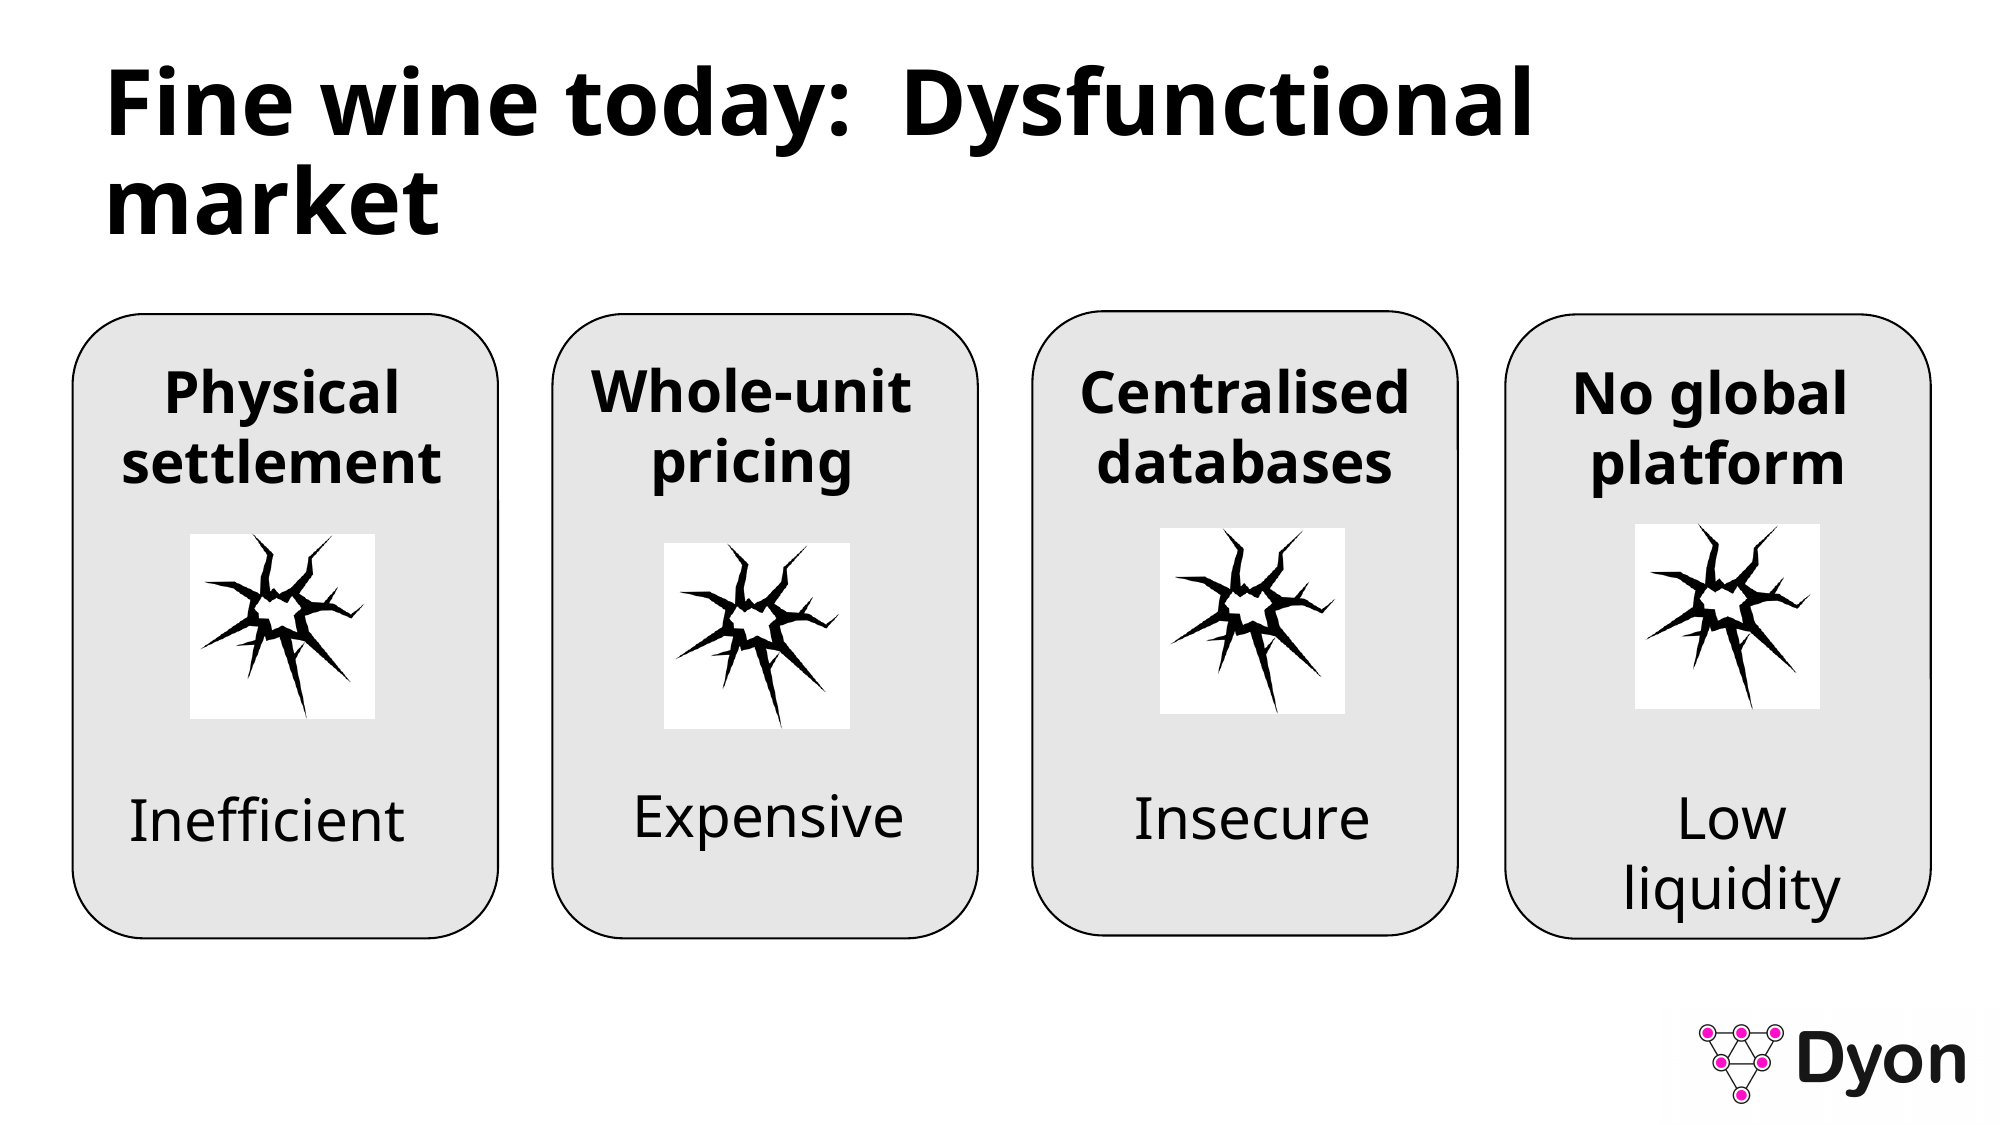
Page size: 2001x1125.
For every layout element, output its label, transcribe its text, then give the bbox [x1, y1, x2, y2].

text_box [1515, 314, 1921, 348]
picture [664, 543, 850, 729]
picture [1659, 1003, 2000, 1125]
text_box No global platform [1471, 348, 1965, 505]
picture [189, 533, 375, 719]
picture [1634, 523, 1821, 710]
text_box [1032, 505, 1458, 936]
text_box [1041, 311, 1449, 347]
text_box Physical settlement [94, 347, 470, 504]
text_box Inefficient [65, 775, 485, 862]
text_box Whole-unit pricing [576, 346, 952, 575]
text_box [552, 314, 978, 939]
text_box Insecure [1069, 773, 1437, 860]
title Fine wine today: Dysfunctional market [88, 46, 1868, 264]
text_box [72, 314, 499, 939]
text_box Expensive [567, 771, 971, 858]
text_box [1505, 505, 1931, 939]
picture [1159, 528, 1346, 714]
text_box Centralised databases [998, 347, 1492, 505]
text_box Low liquidity [1548, 773, 1916, 860]
